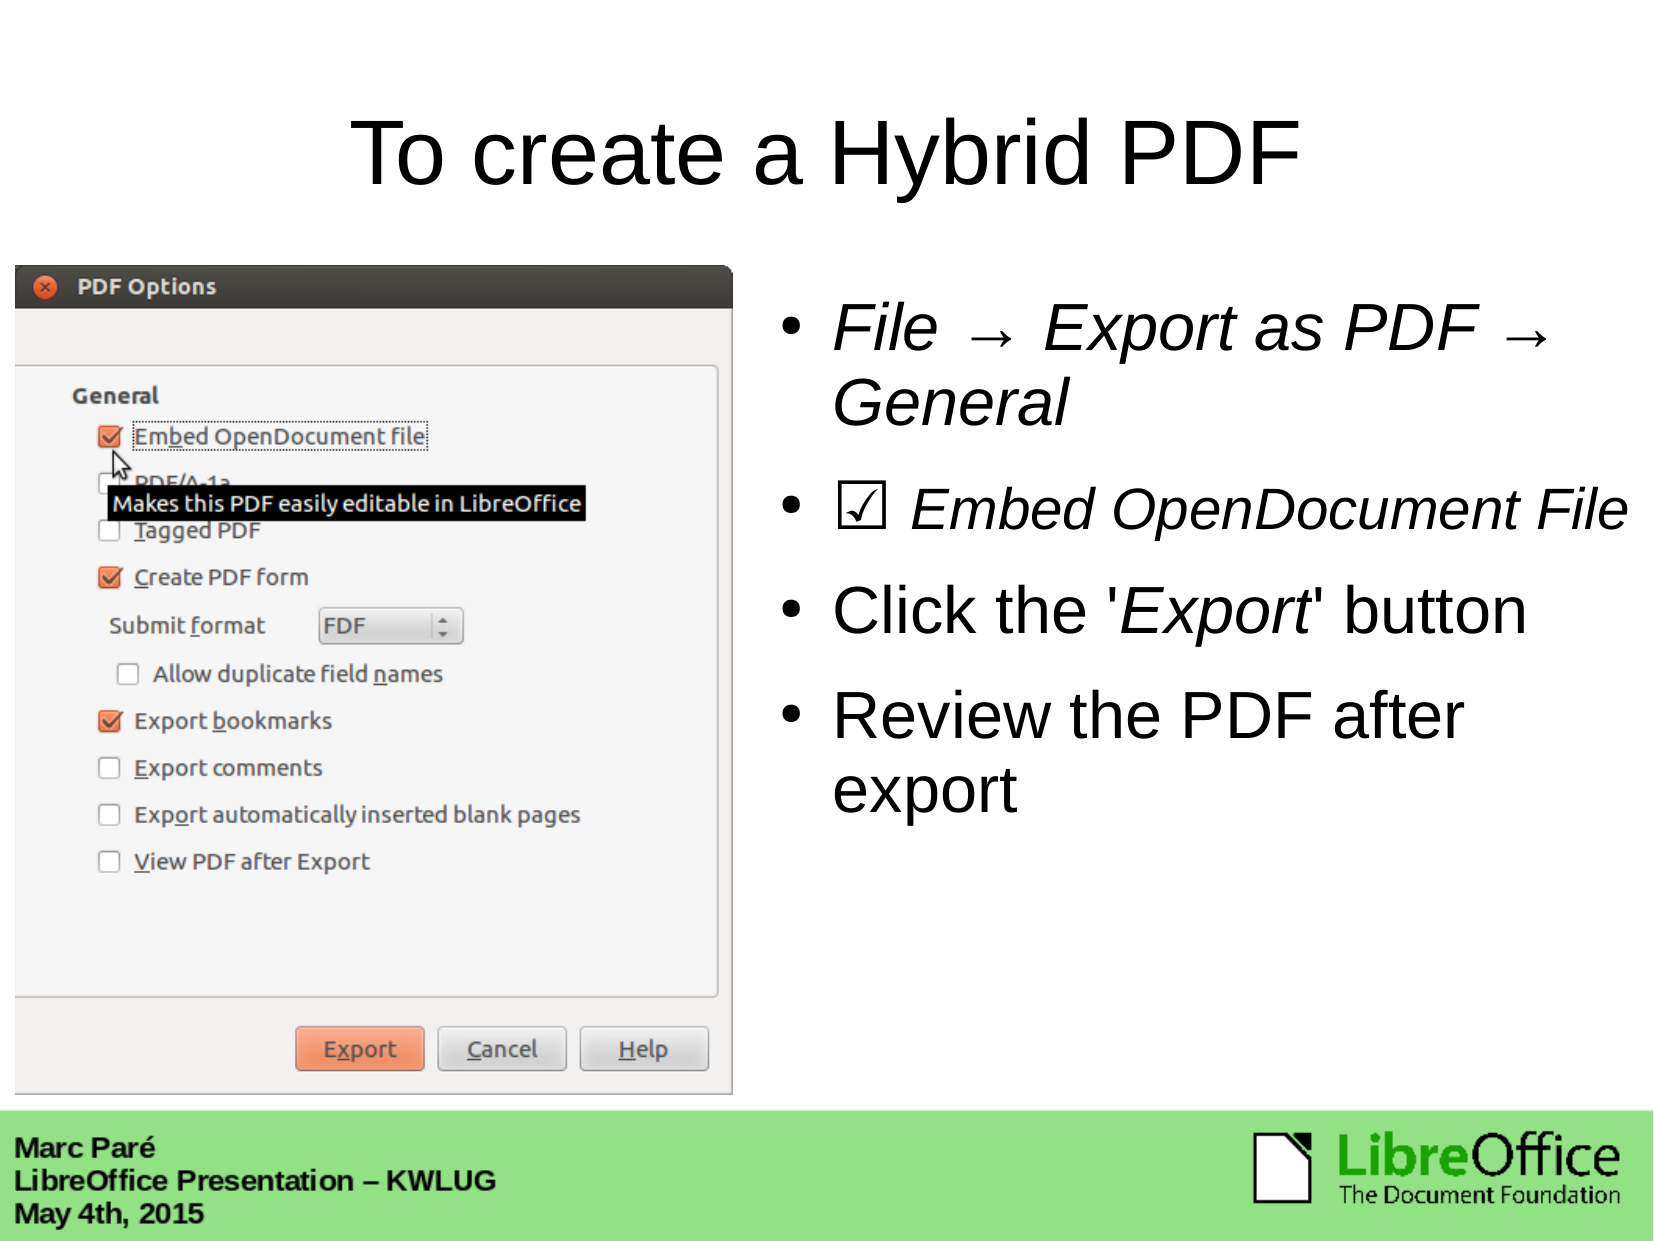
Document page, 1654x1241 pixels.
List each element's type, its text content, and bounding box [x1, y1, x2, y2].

title To create a Hybrid PDF [82, 49, 1571, 257]
picture [0, 0, 1654, 1241]
list File → Export as PDF → General ☑ Embed OpenDocument File Click the 'Export' button Review the PDF after export [761, 290, 1653, 1010]
